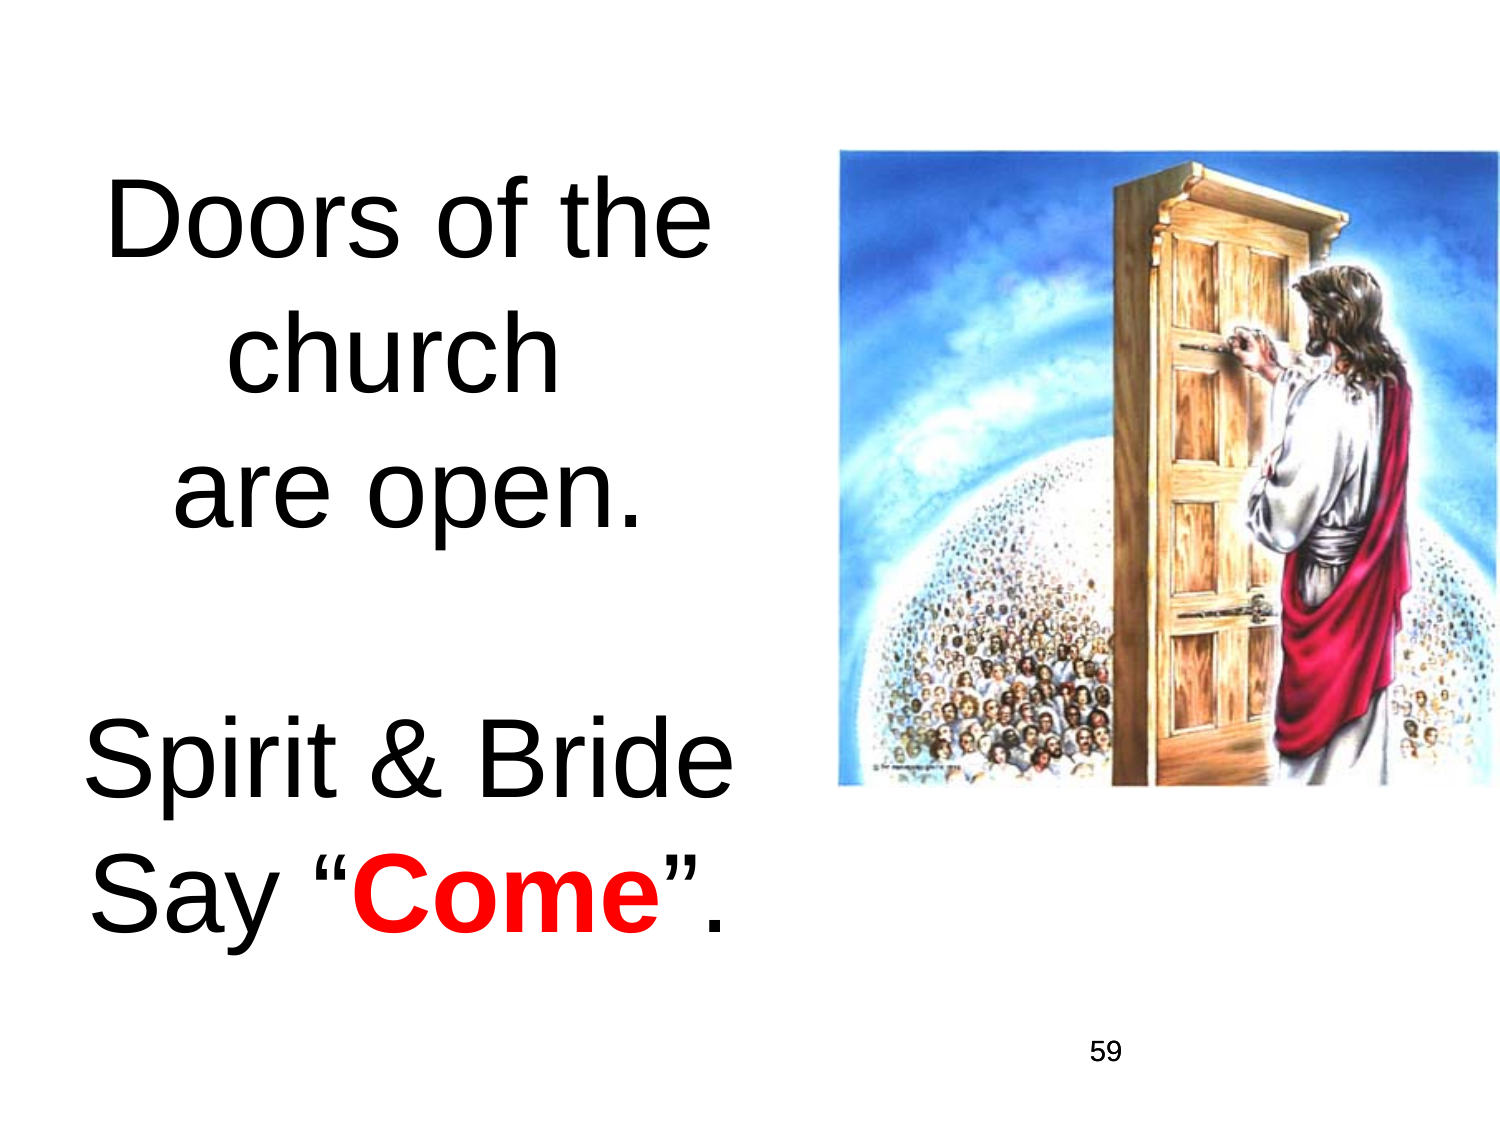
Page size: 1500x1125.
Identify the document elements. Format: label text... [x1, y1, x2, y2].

slide_number <number> [1074, 1024, 1425, 1103]
text_box Doors of the church are open. Spirit & Bride Say “Come”. [0, 137, 819, 963]
picture [0, 0, 1500, 1125]
list [37, 62, 825, 963]
